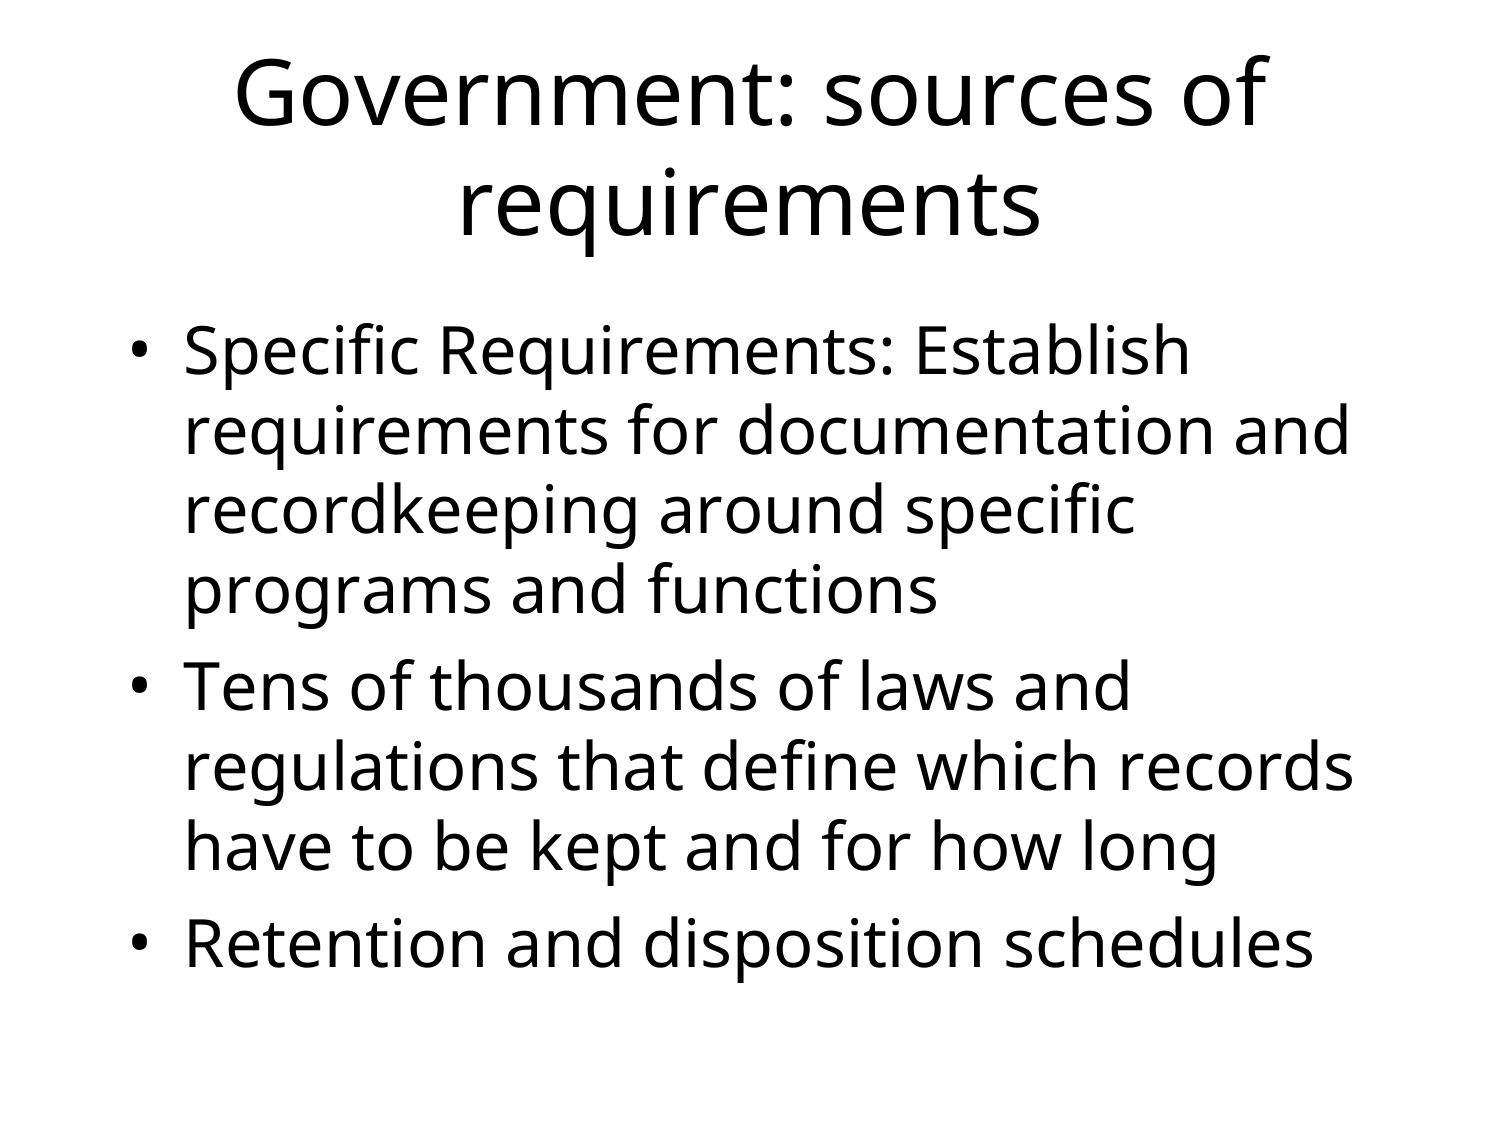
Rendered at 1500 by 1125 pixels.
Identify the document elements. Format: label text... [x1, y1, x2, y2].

title Government: sources of requirements [0, 26, 1500, 262]
list Specific Requirements: Establish requirements for documentation and recordkeeping around specific programs and functions Tens of thousands of laws and regulations that define which records have to be kept and for how long Retention and disposition schedules [112, 299, 1388, 1000]
